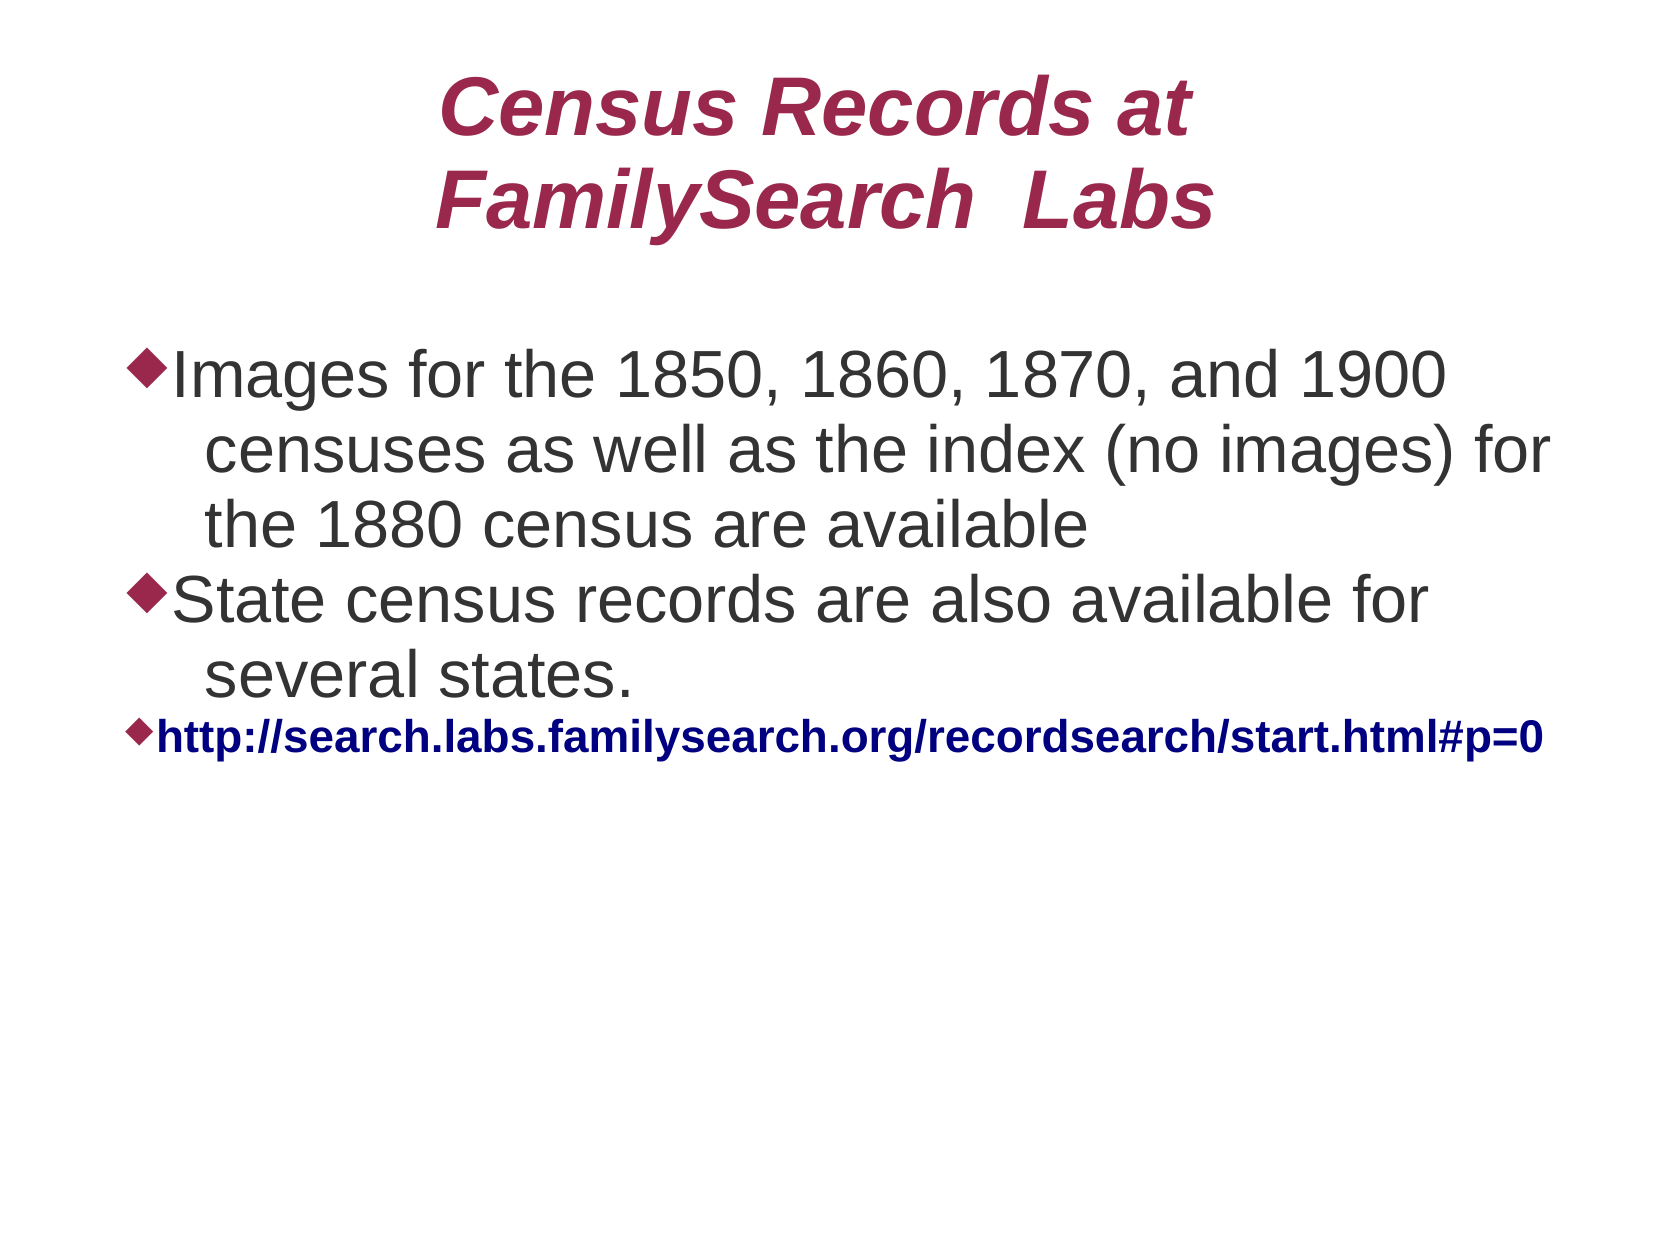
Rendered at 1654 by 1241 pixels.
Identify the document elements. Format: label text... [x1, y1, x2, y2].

title Census Records at FamilySearch Labs [82, 56, 1571, 250]
list Images for the 1850, 1860, 1870, and 1900 censuses as well as the index (no images) for the 1880 census are available State census records are also available for several states. http://search.labs.familysearch.org/recordsearch/start.html#p=0 [122, 337, 1576, 1013]
